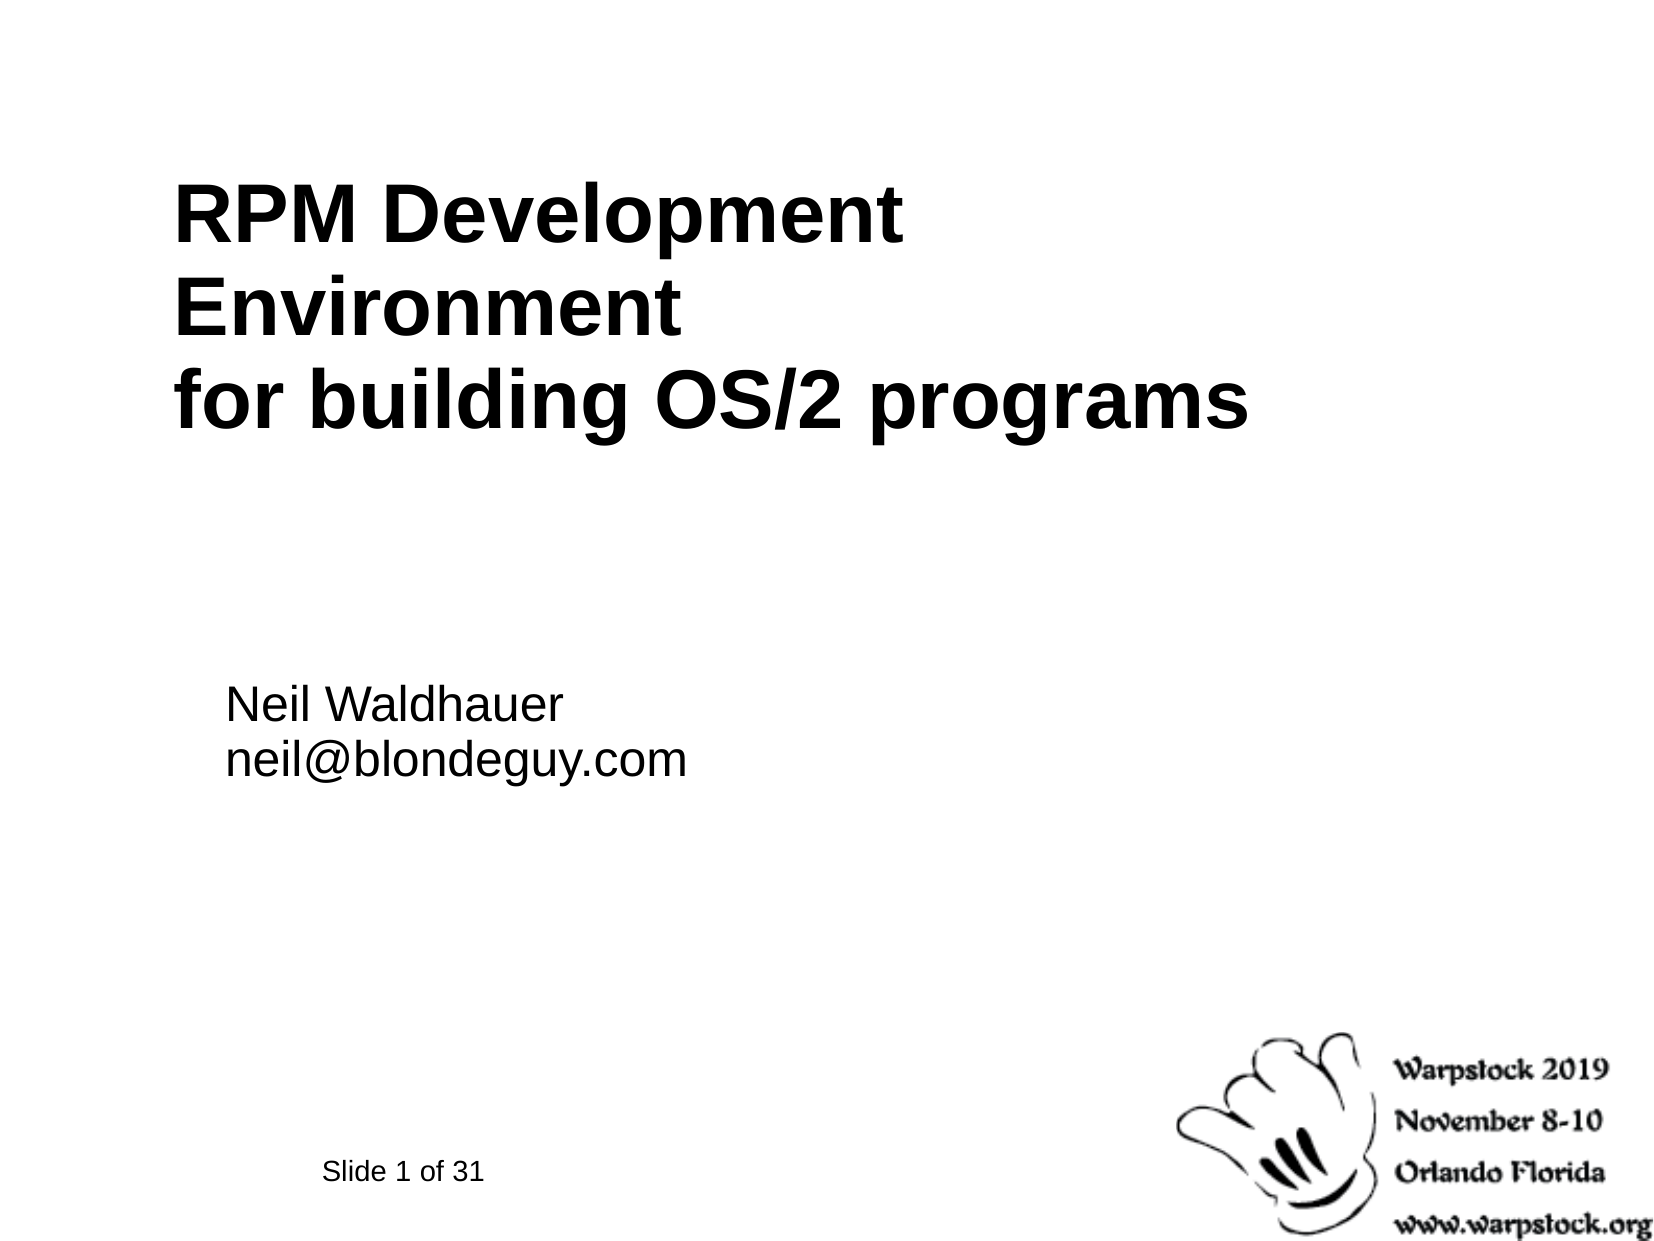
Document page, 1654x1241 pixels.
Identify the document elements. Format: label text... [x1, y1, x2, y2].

subtitle Neil Waldhauer neil@blondeguy.com [225, 675, 1471, 788]
title RPM Development Environment for building OS/2 programs [173, 213, 1420, 400]
picture [1176, 1032, 1654, 1241]
